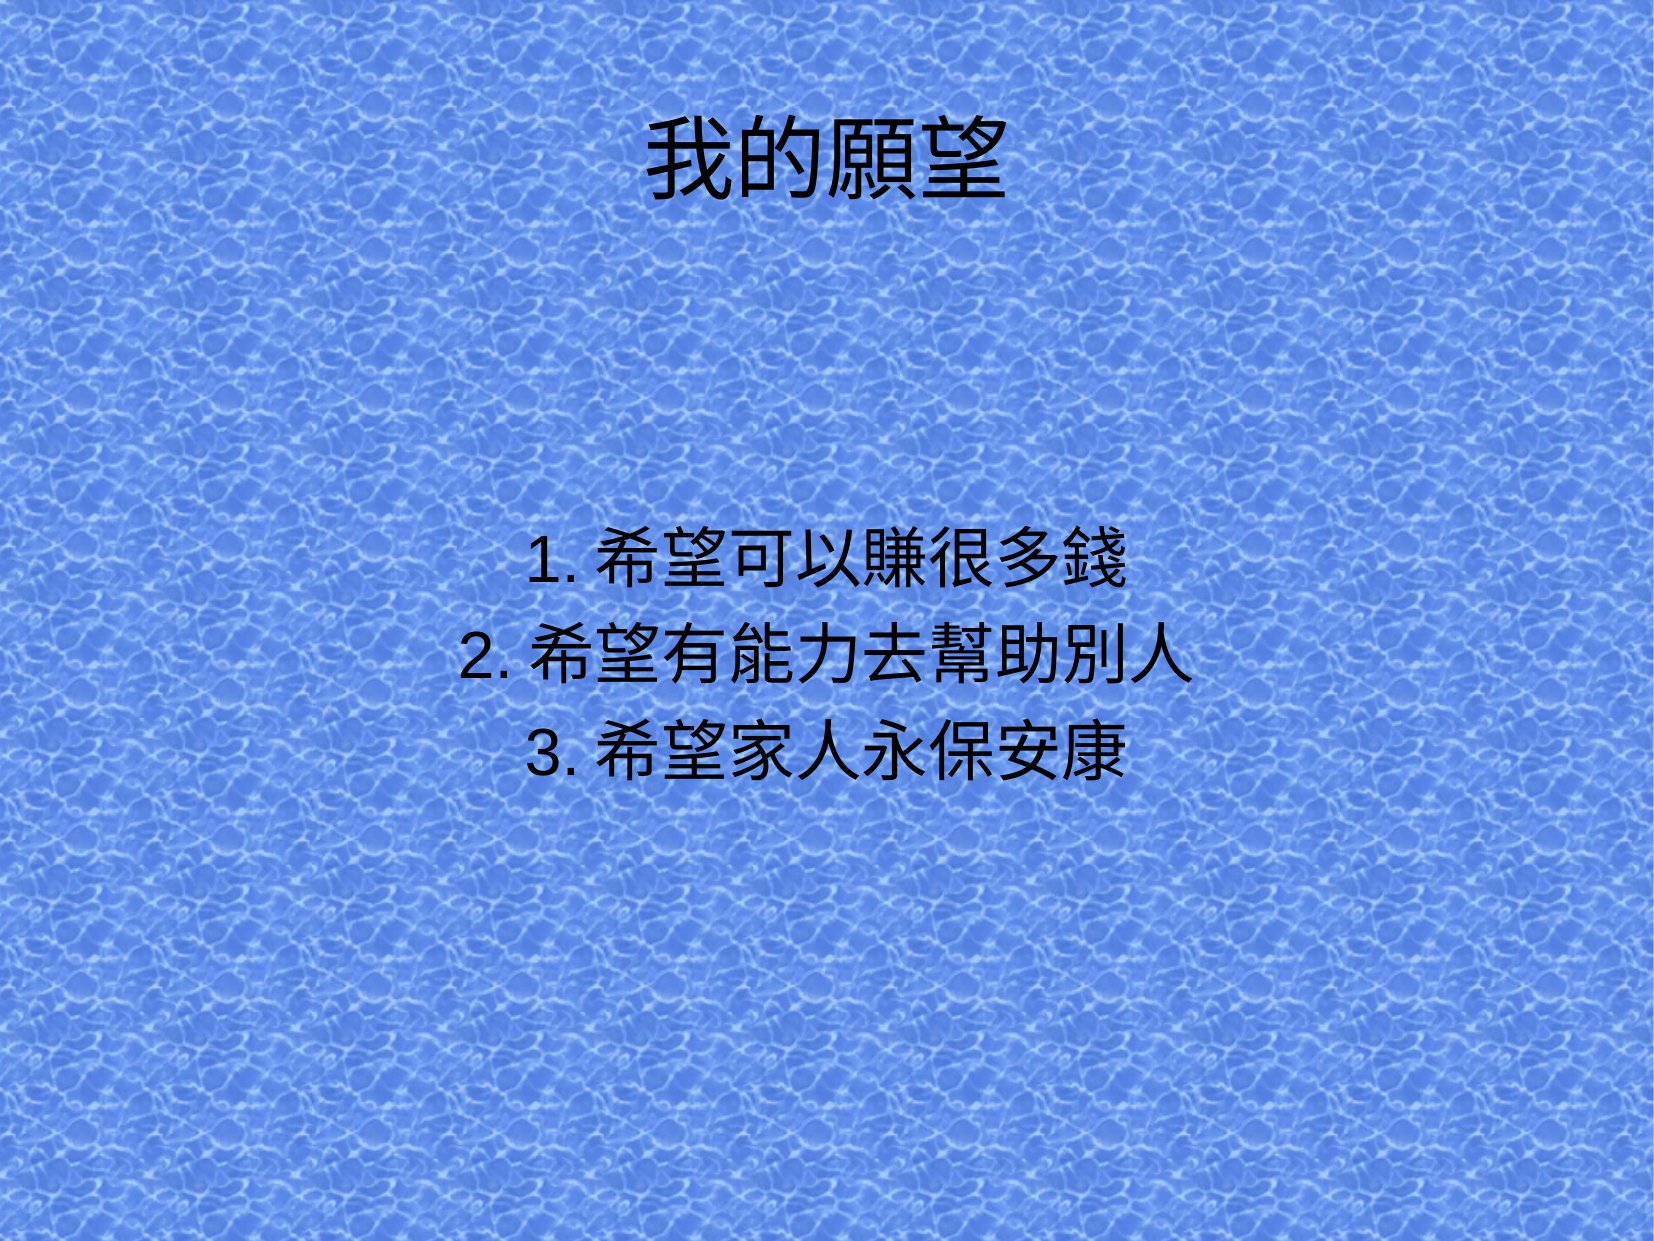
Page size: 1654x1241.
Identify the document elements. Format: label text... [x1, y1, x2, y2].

picture [0, 0, 1654, 1241]
title 我的願望 [82, 49, 1571, 257]
subtitle 1.希望可以賺很多錢 2.希望有能力去幫助別人 3.希望家人永保安康 [82, 290, 1571, 1010]
